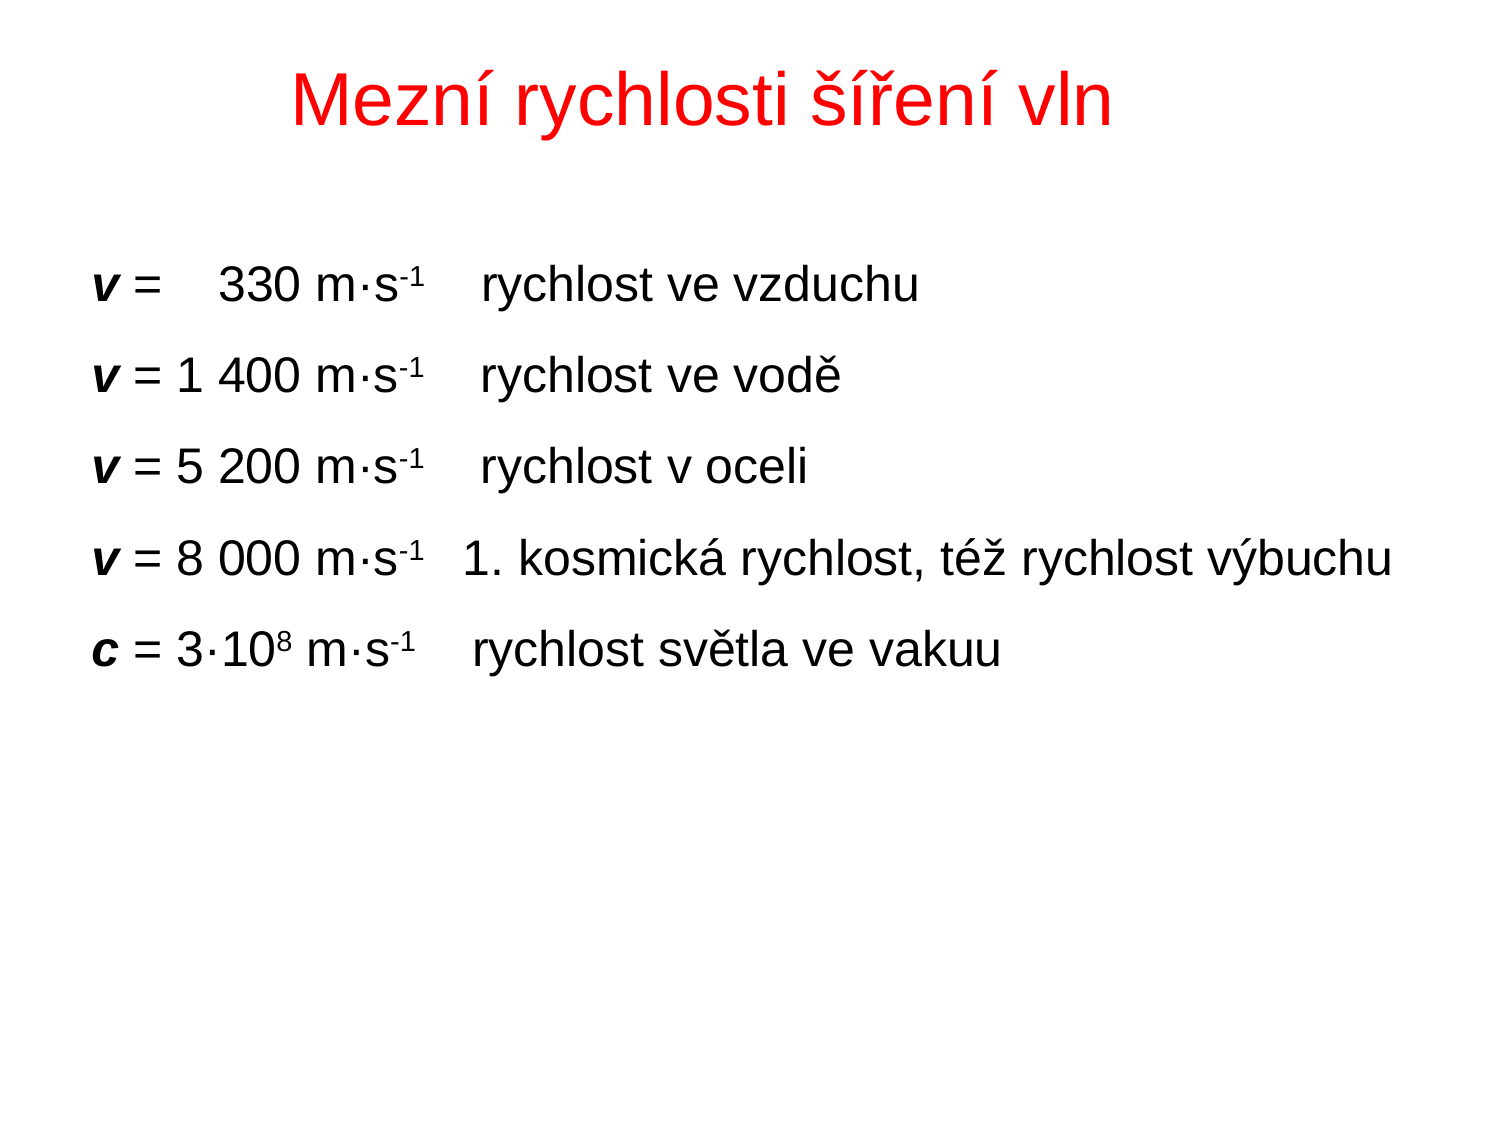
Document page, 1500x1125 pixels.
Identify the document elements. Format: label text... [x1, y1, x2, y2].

text_box Mezní rychlosti šíření vln [171, 42, 1235, 149]
text_box v = 330 m·s-1 rychlost ve vzduchu v = 1 400 m·s-1 rychlost ve vodě v = 5 200 m·s-1 rychlost v oceli v = 8 000 m·s-1 1. kosmická rychlost, též rychlost výbuchu c = 3·108 m·s-1 rychlost světla ve vakuu [76, 243, 1471, 981]
